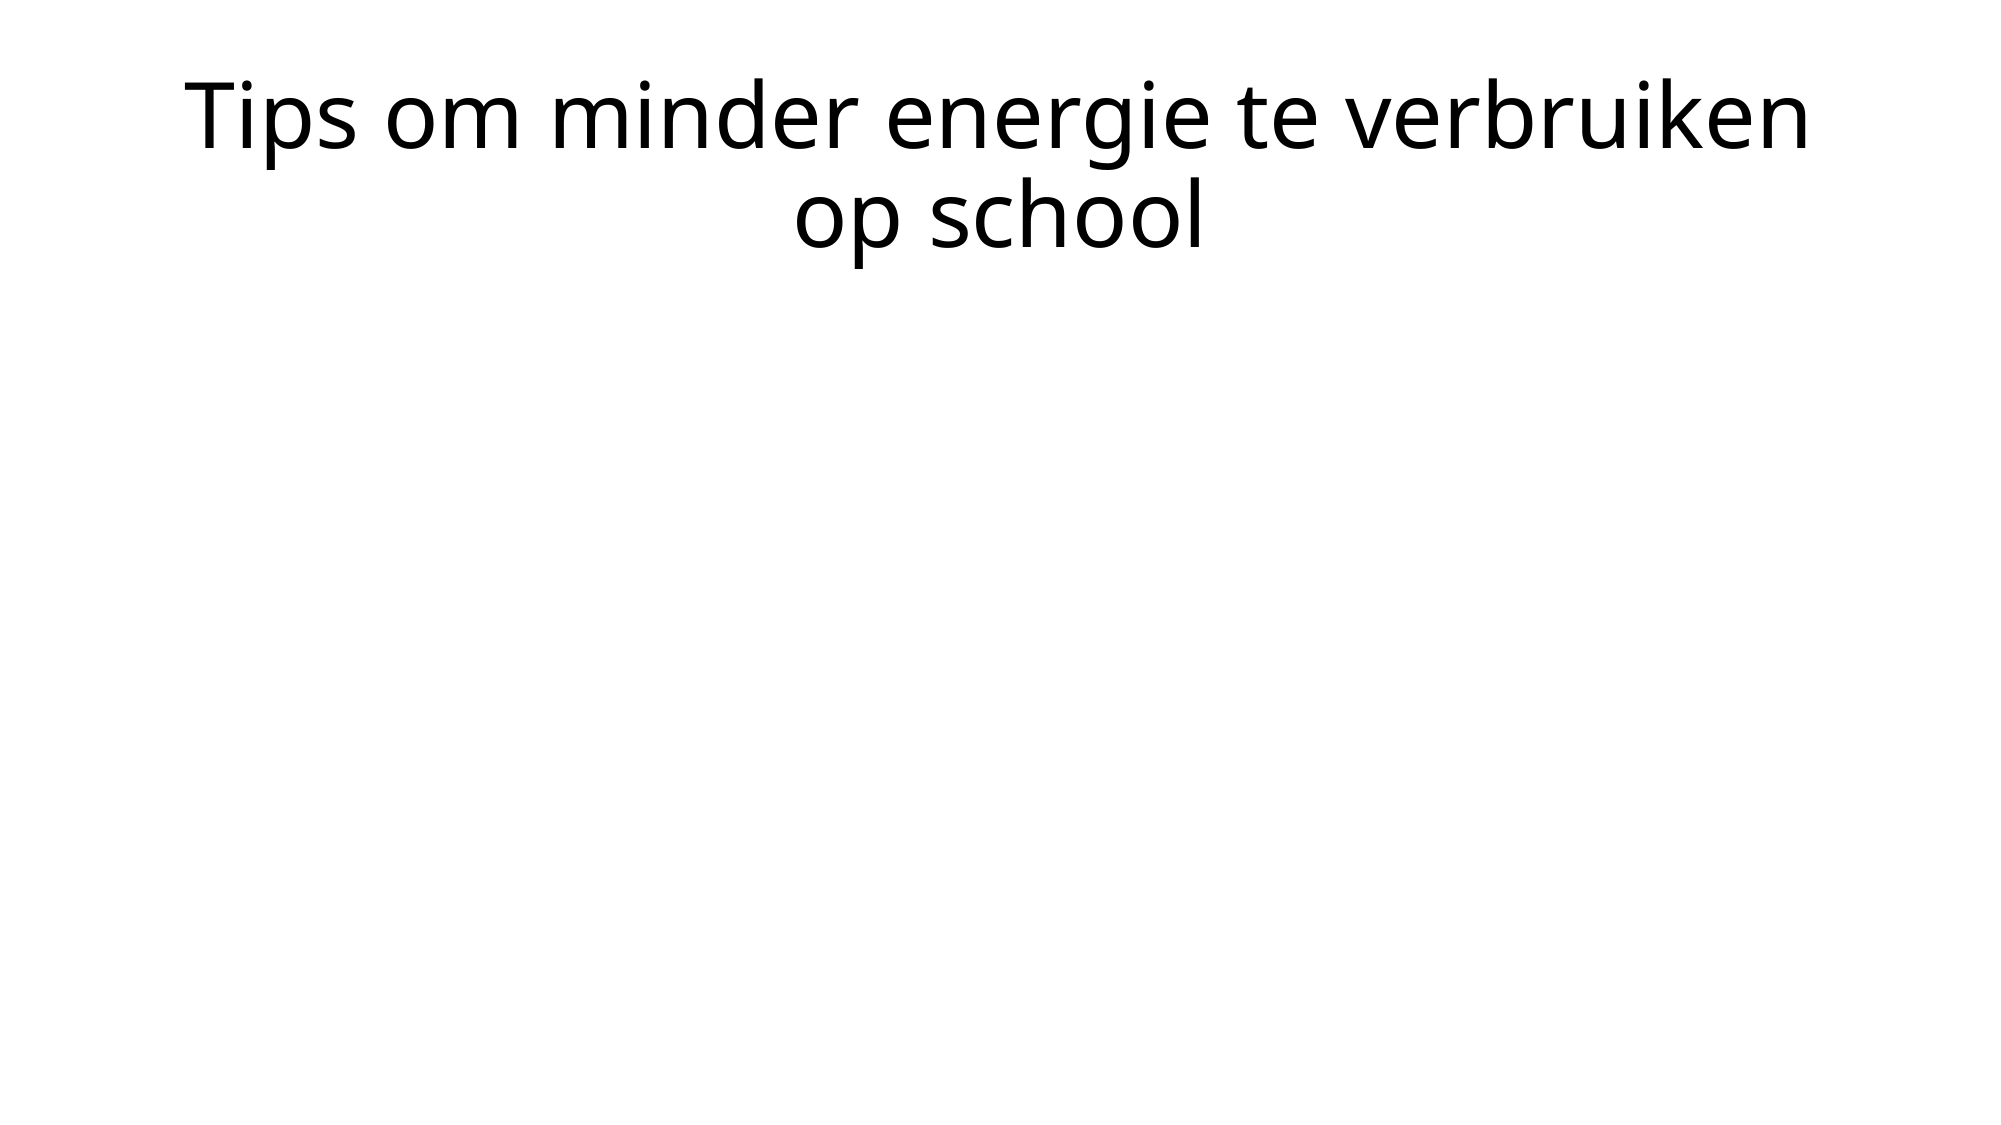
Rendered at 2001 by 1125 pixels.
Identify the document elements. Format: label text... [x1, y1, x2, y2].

title Tips om minder energie te verbruiken op school [137, 59, 1863, 278]
